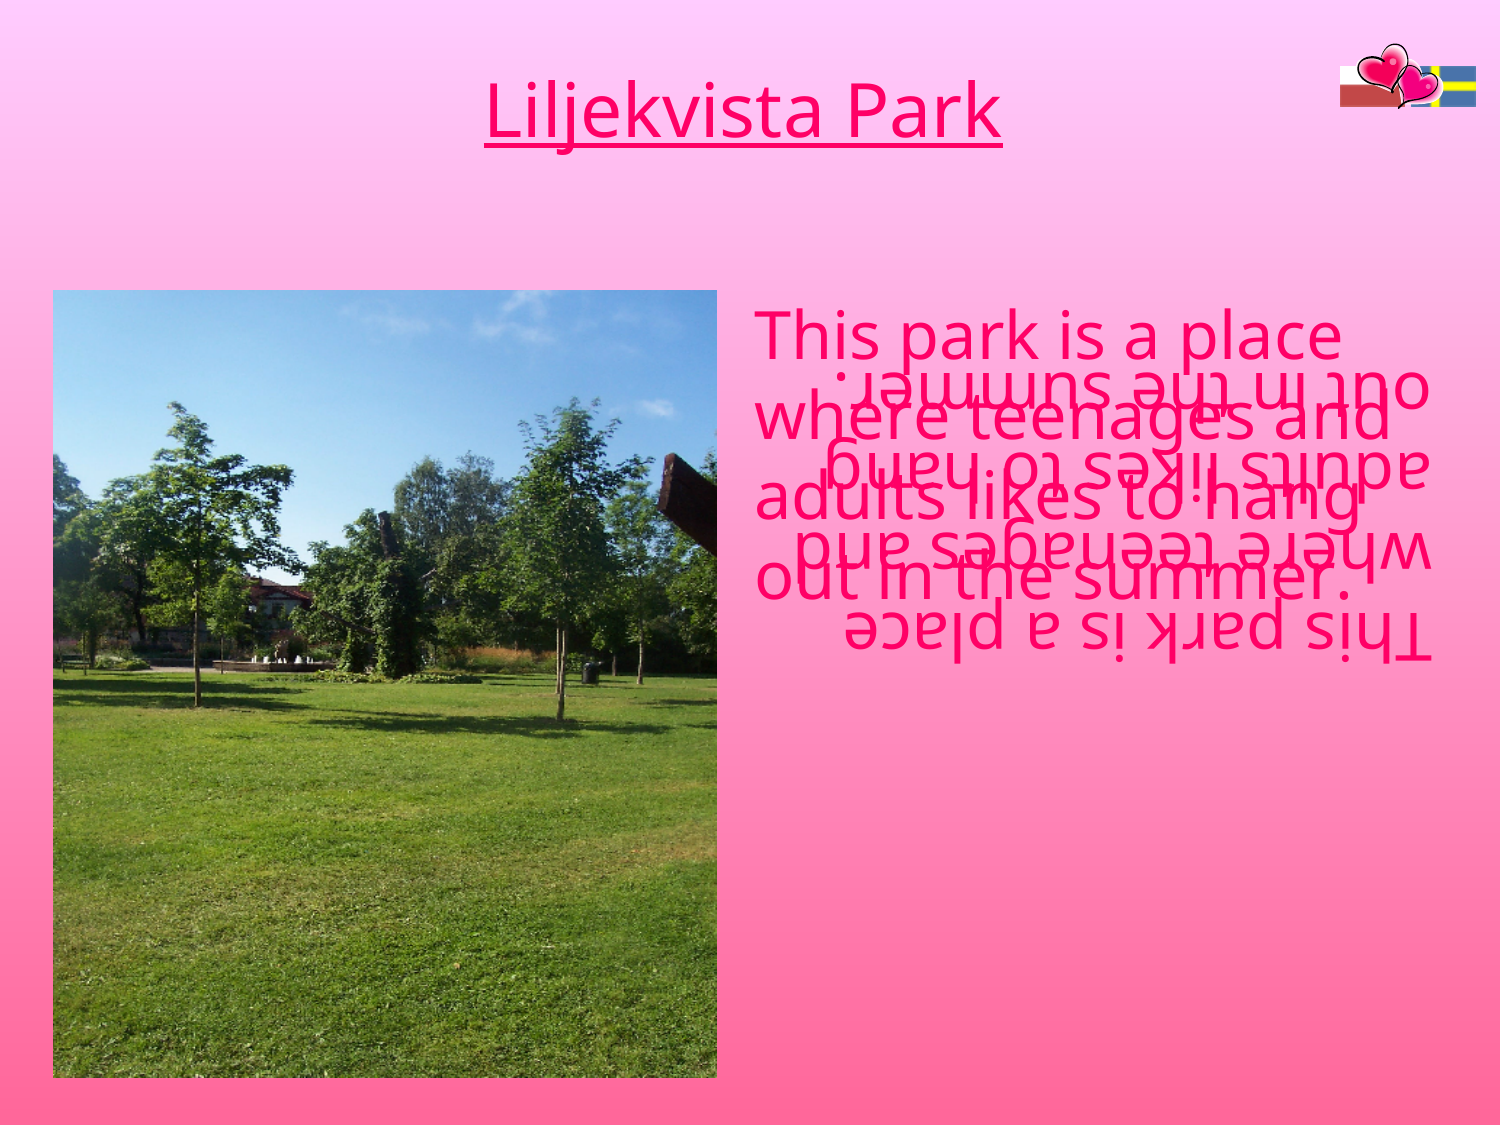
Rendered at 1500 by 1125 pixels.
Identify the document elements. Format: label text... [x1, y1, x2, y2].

picture [1340, 42, 1476, 110]
picture [53, 290, 717, 1078]
text_box This park is a place where teenages and adults likes to hang out in the summer. [739, 285, 1477, 768]
text_box Liljekvista Park [468, 54, 1018, 161]
